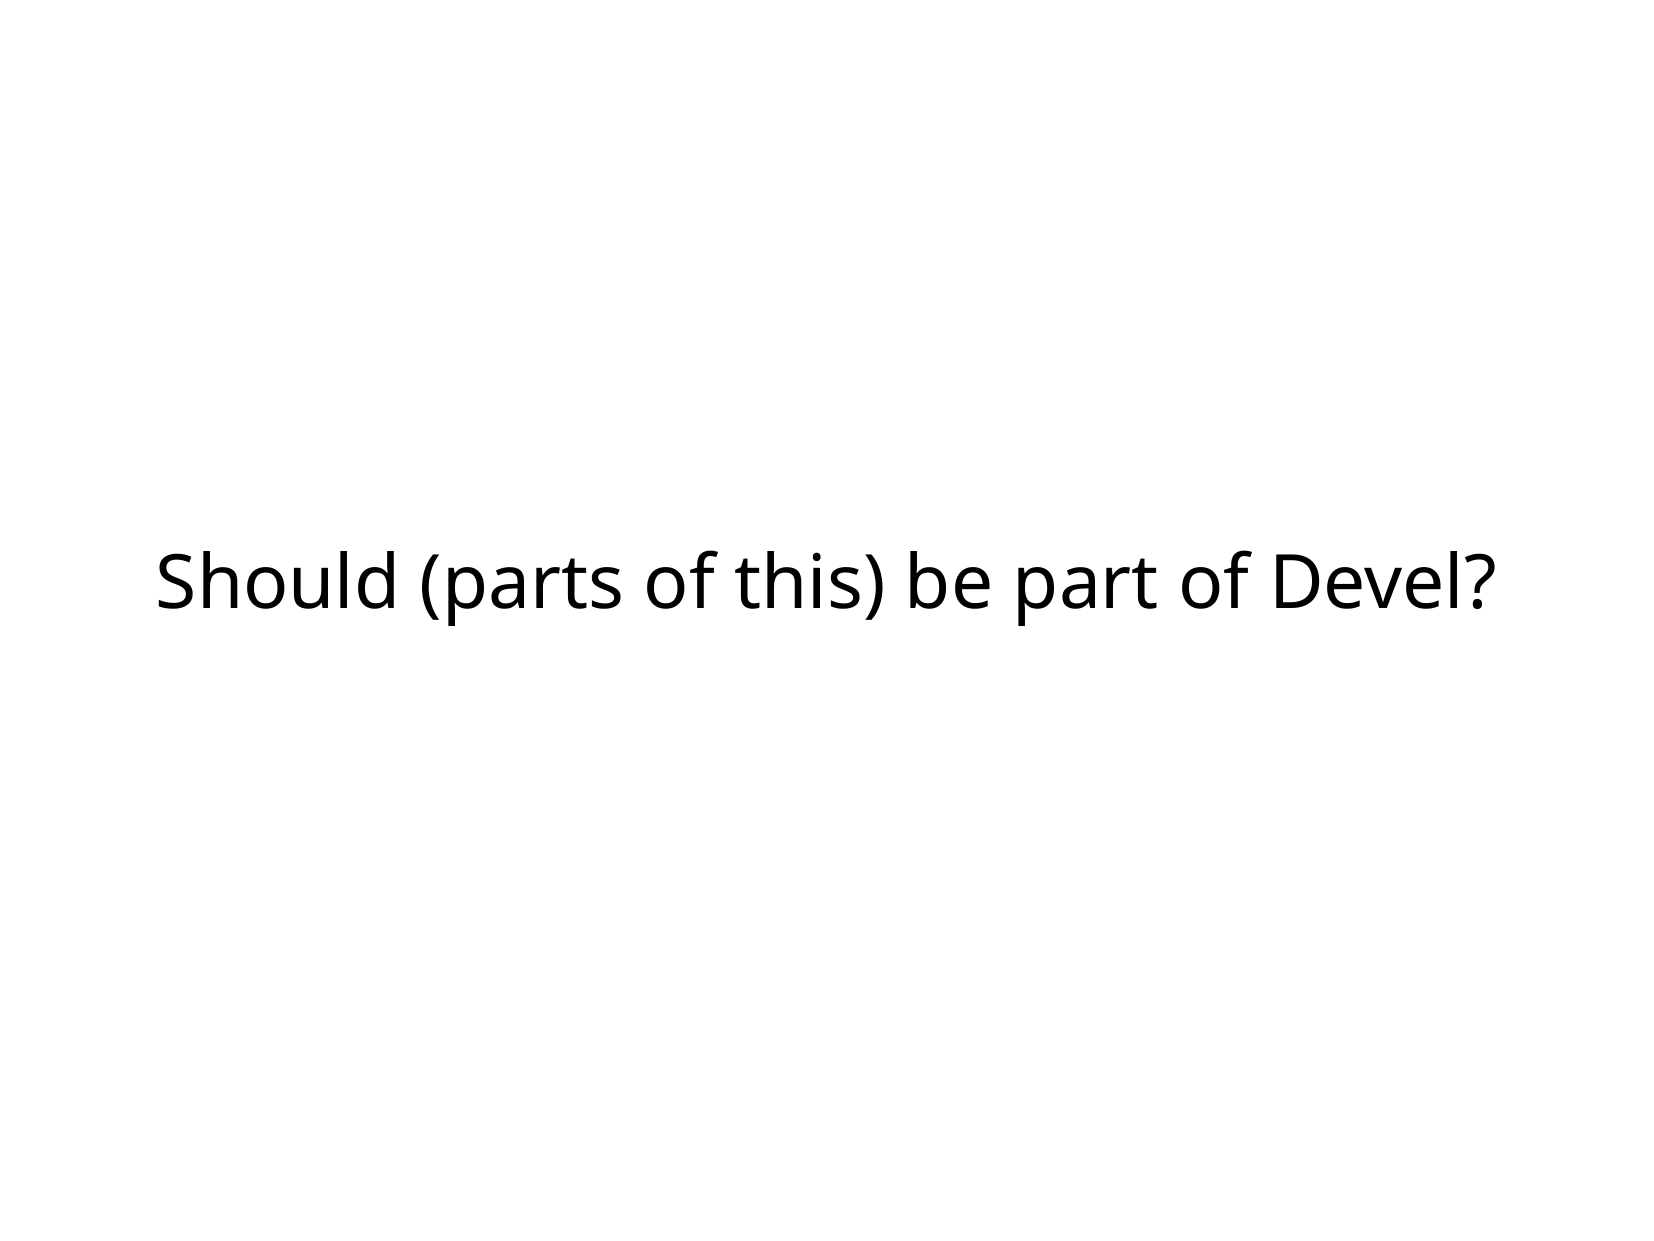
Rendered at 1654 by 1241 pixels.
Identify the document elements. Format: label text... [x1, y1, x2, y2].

subtitle Should (parts of this) be part of Devel? [82, 49, 1571, 1109]
